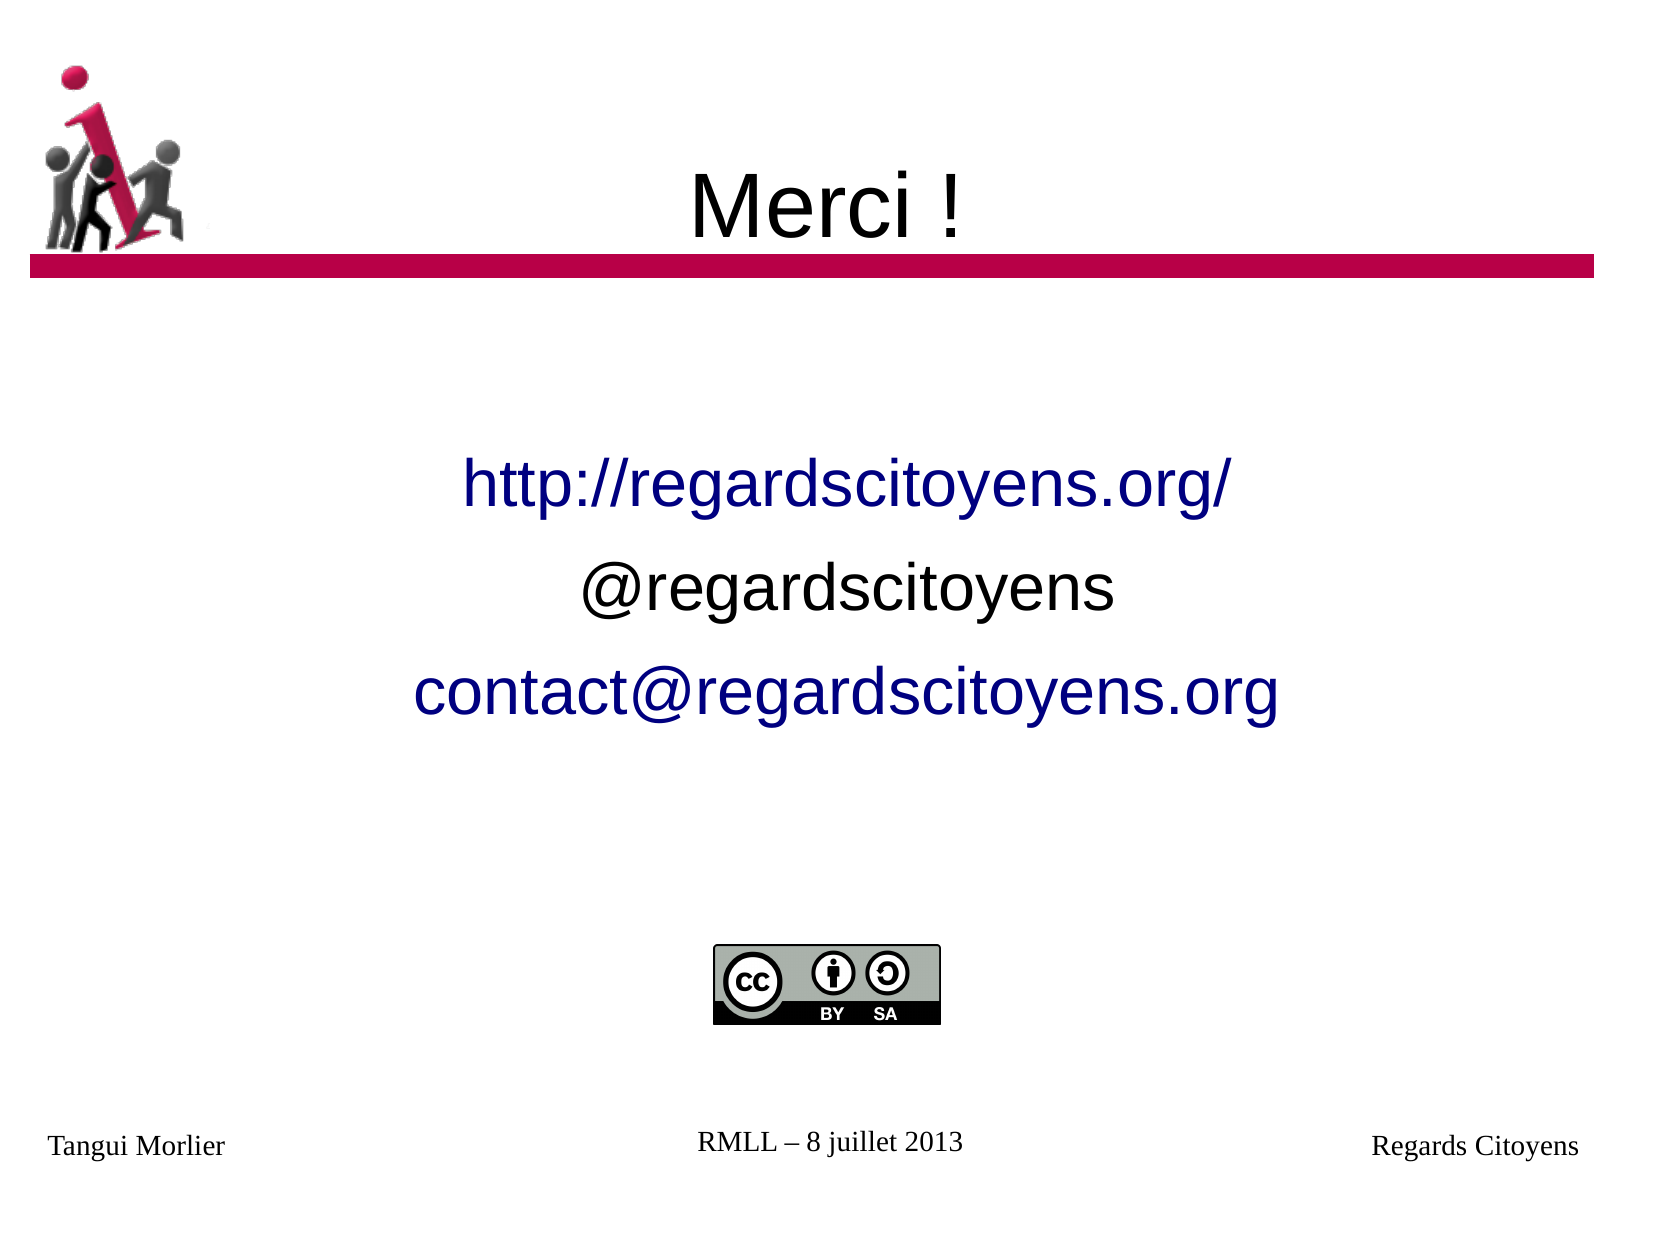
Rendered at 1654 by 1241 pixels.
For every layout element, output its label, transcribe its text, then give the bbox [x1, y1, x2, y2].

picture [29, 60, 210, 102]
list http://regardscitoyens.org/ @regardscitoyens contact@regardscitoyens.org [0, 313, 1625, 1034]
title Merci ! [0, 102, 1654, 310]
picture [713, 944, 941, 1025]
